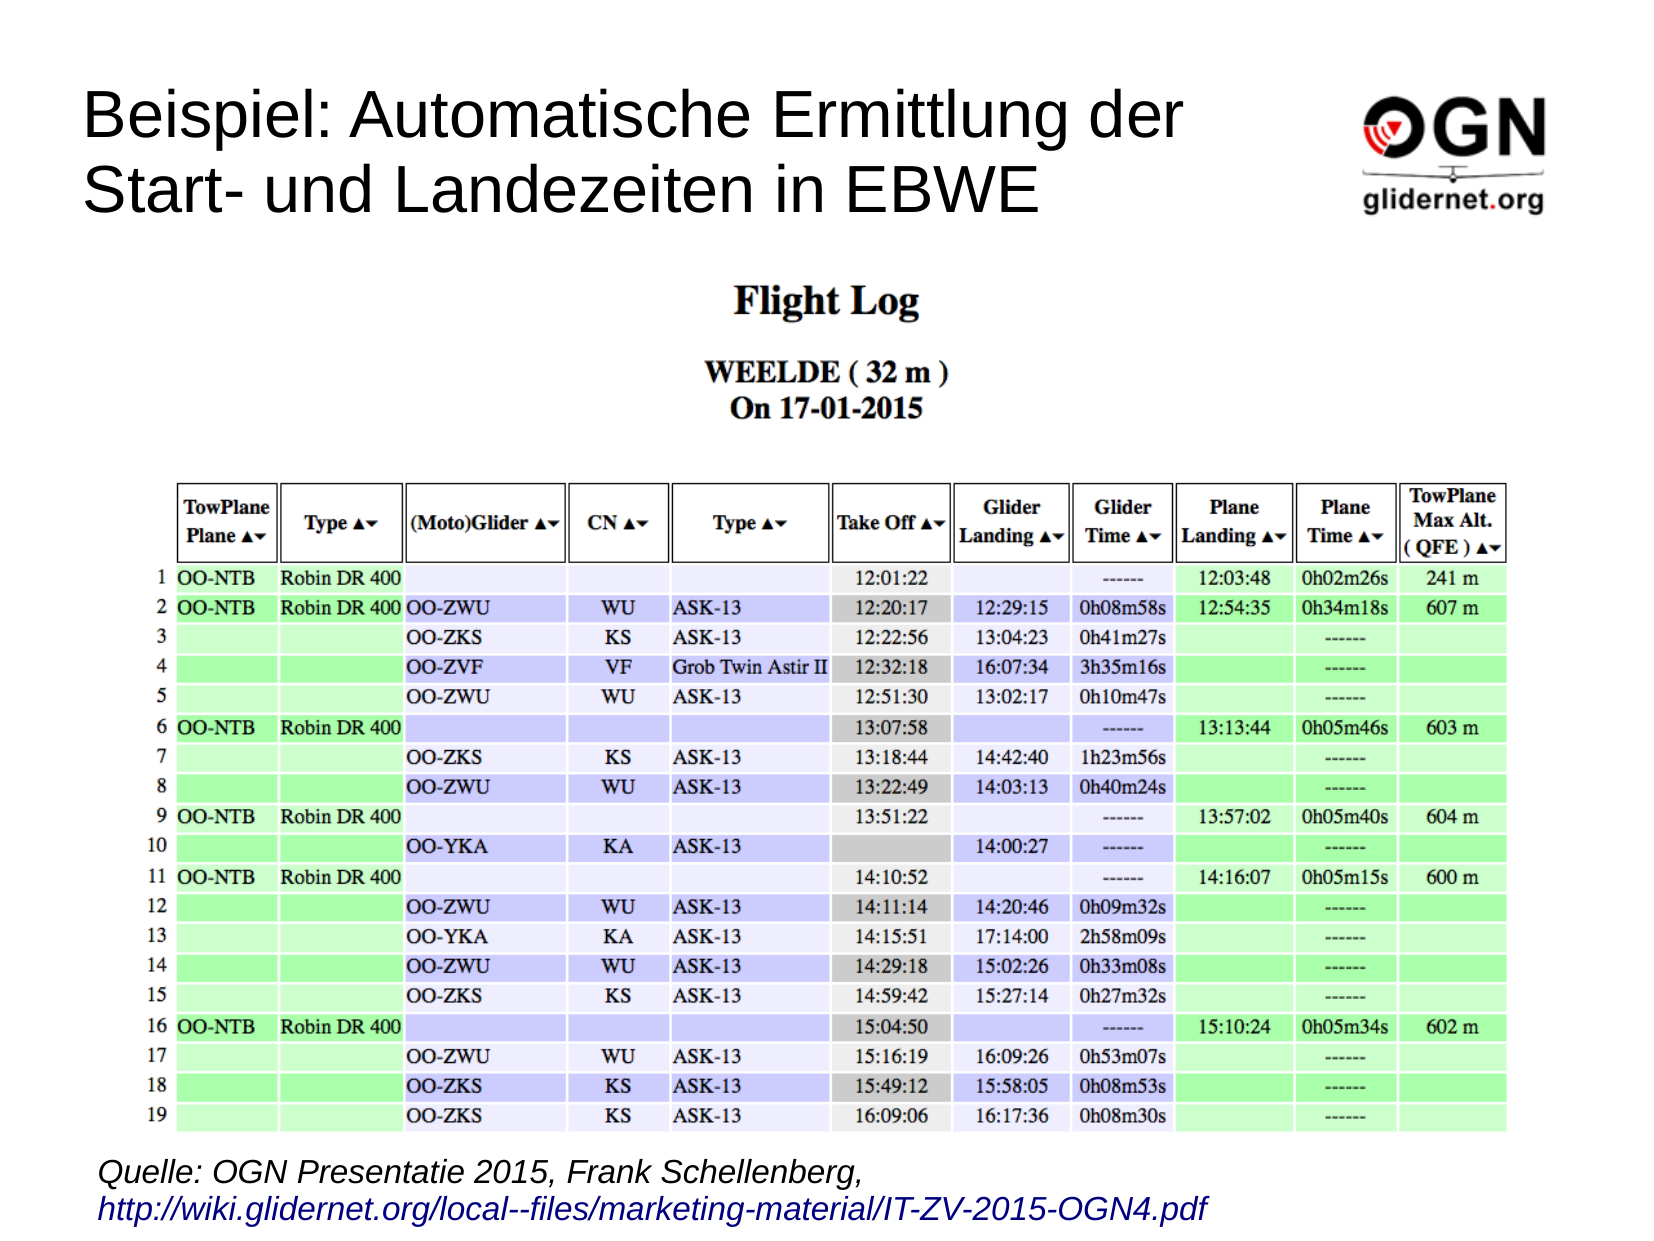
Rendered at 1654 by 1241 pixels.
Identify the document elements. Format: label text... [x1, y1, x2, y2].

text_box Quelle: OGN Presentatie 2015, Frank Schellenberg, http://wiki.glidernet.org/local--files/marketing-material/IT-ZV-2015-OGN4.pdf [82, 1145, 1571, 1235]
title Beispiel: Automatische Ermittlung der Start- und Landezeiten in EBWE [82, 48, 1337, 256]
picture [1336, 34, 1571, 270]
picture [0, 271, 1654, 1134]
